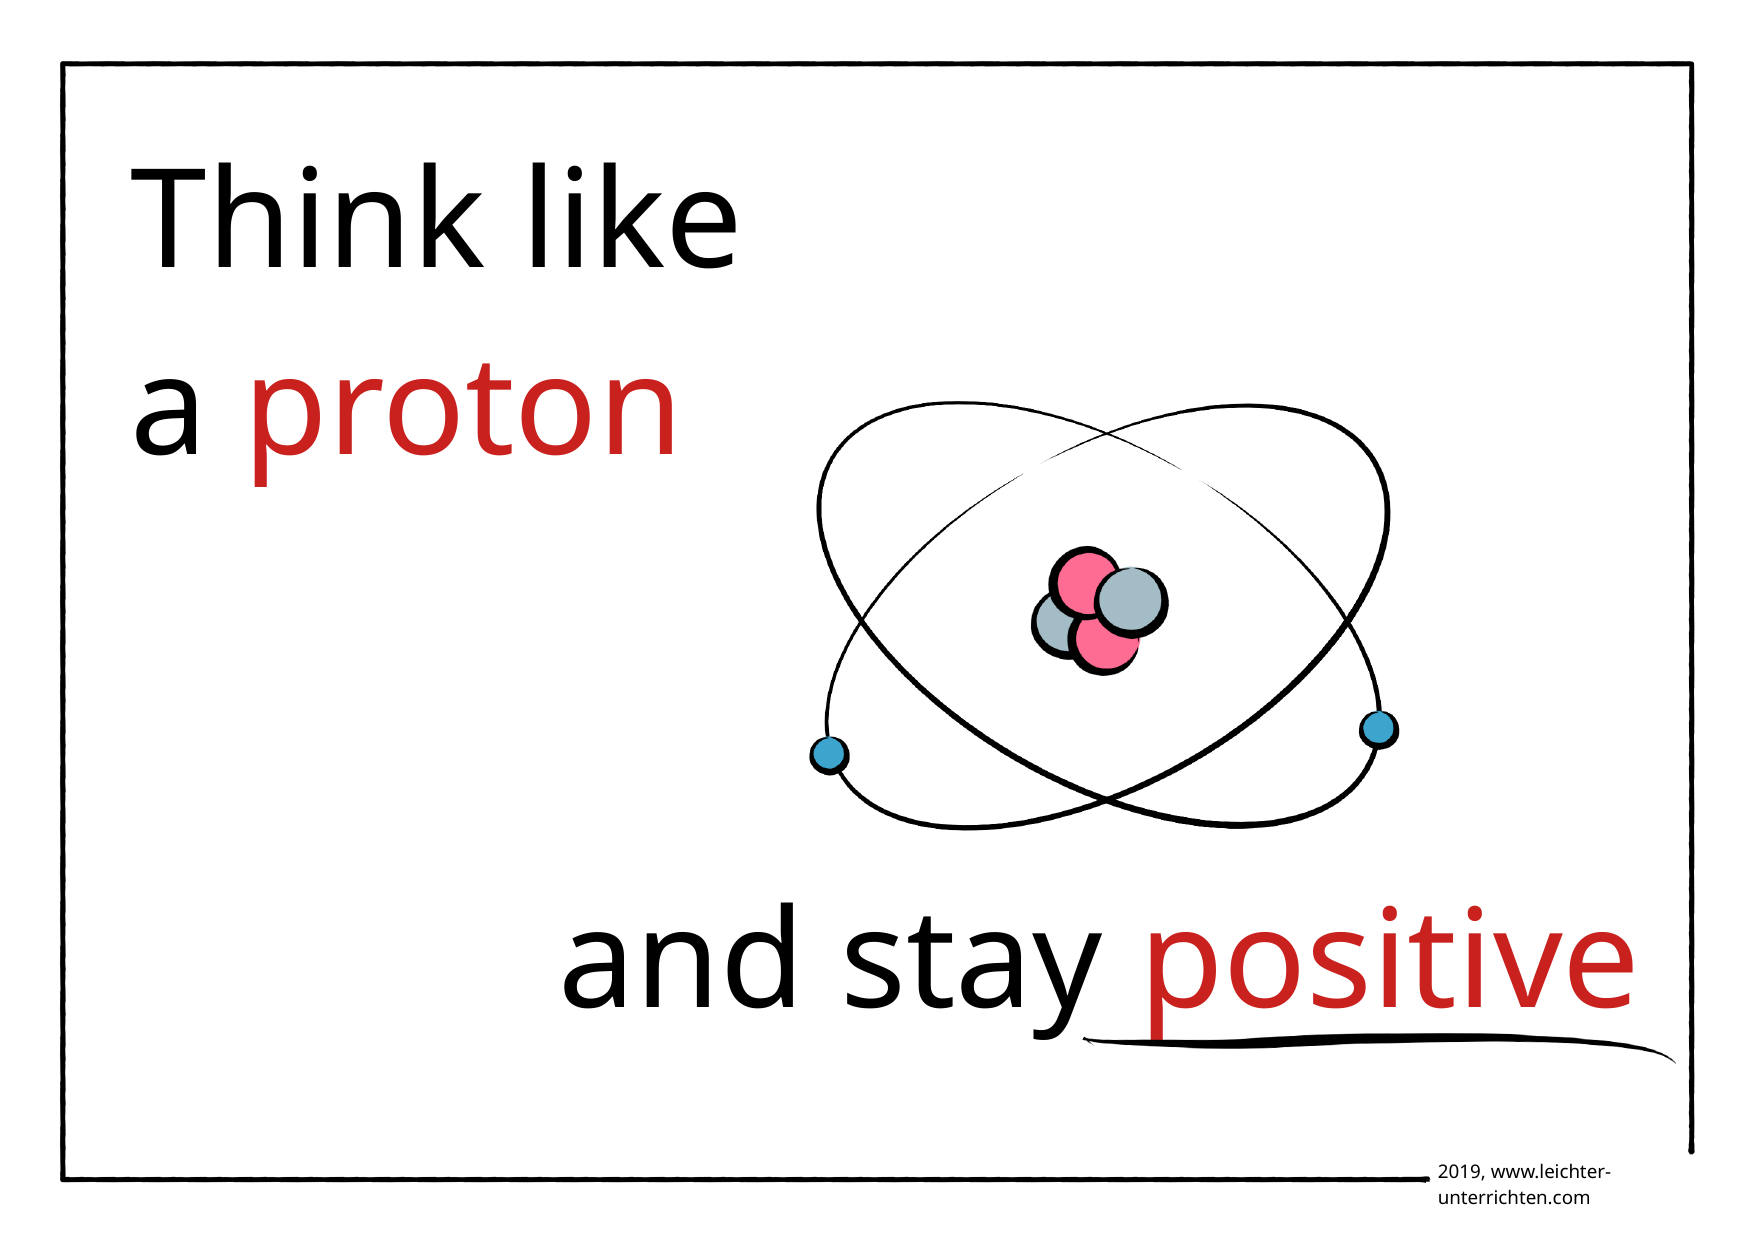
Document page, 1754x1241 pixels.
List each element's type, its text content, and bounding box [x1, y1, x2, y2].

text_box 2019, www.leichter-unterrichten.com [1423, 1151, 1707, 1192]
text_box Think like a proton [116, 112, 945, 626]
text_box and stay positive [543, 853, 1667, 1065]
picture [59, 60, 1695, 1183]
